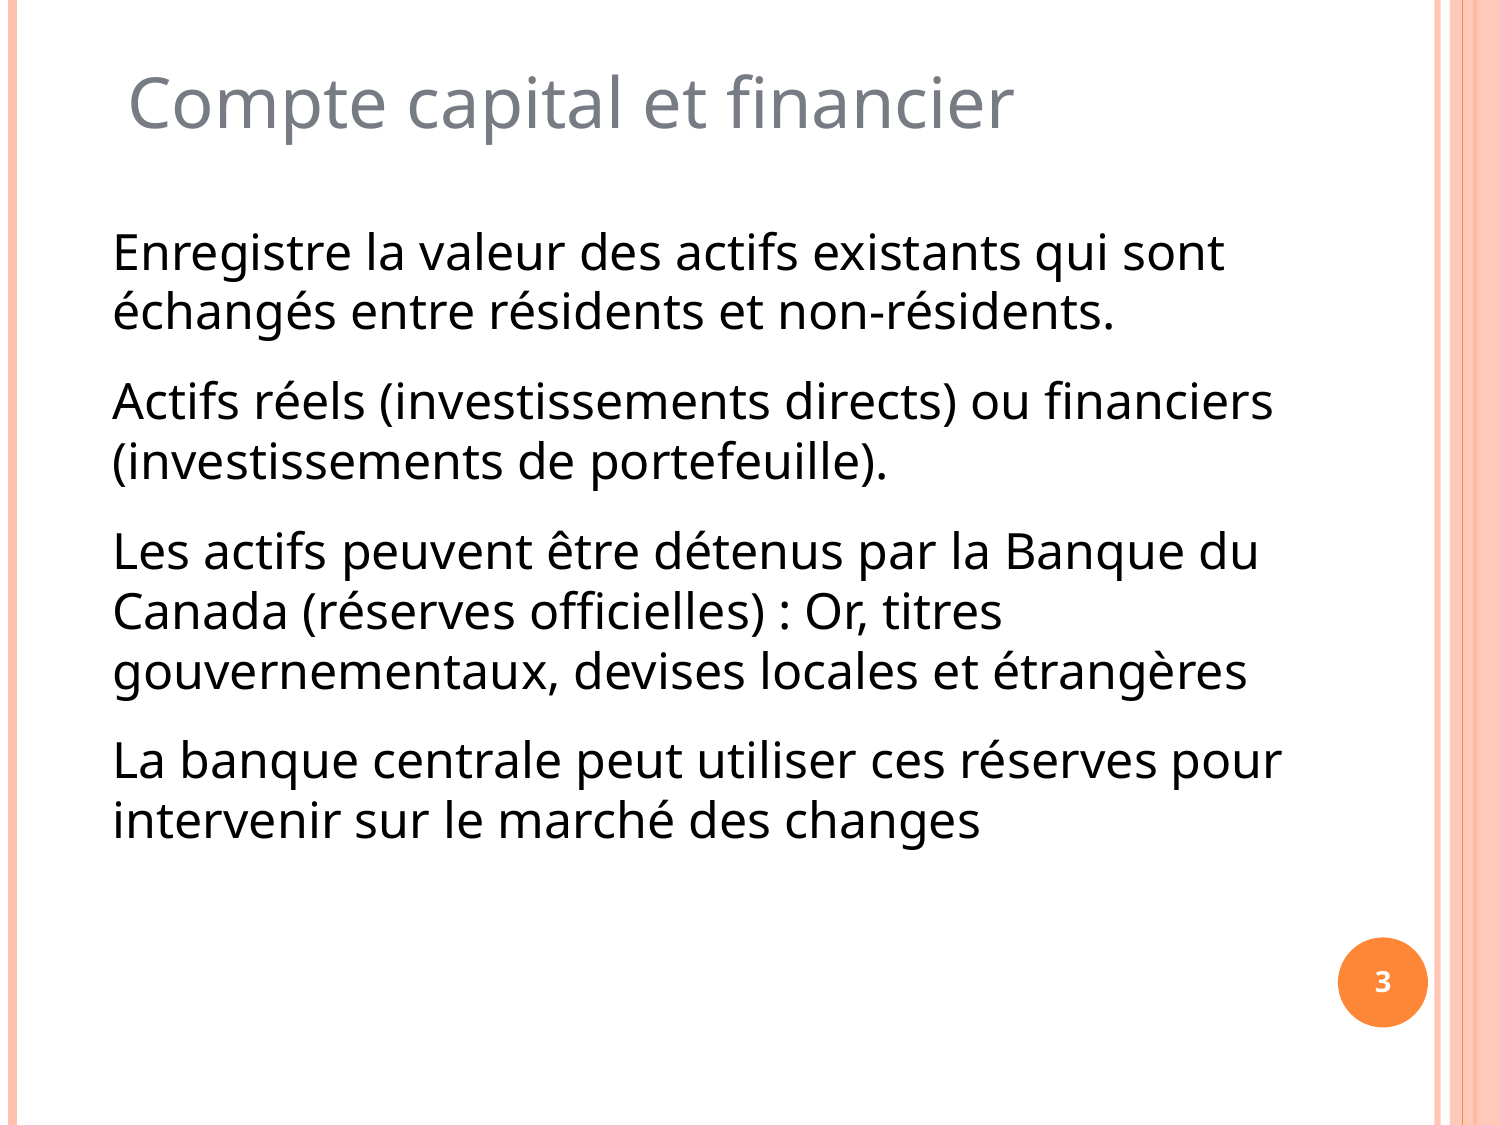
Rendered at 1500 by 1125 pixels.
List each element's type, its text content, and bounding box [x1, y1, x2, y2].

title Compte capital et financier [112, 50, 1388, 150]
slide_number <numéro> [1333, 940, 1434, 1027]
list Enregistre la valeur des actifs existants qui sont échangés entre résidents et non-résidents. Actifs réels (investissements directs) ou financiers (investissements de portefeuille). Les actifs peuvent être détenus par la Banque du Canada (réserves officielles) : Or, titres gouvernementaux, devises locales et étrangères La banque centrale peut utiliser ces réserves pour intervenir sur le marché des changes [112, 220, 1388, 1000]
